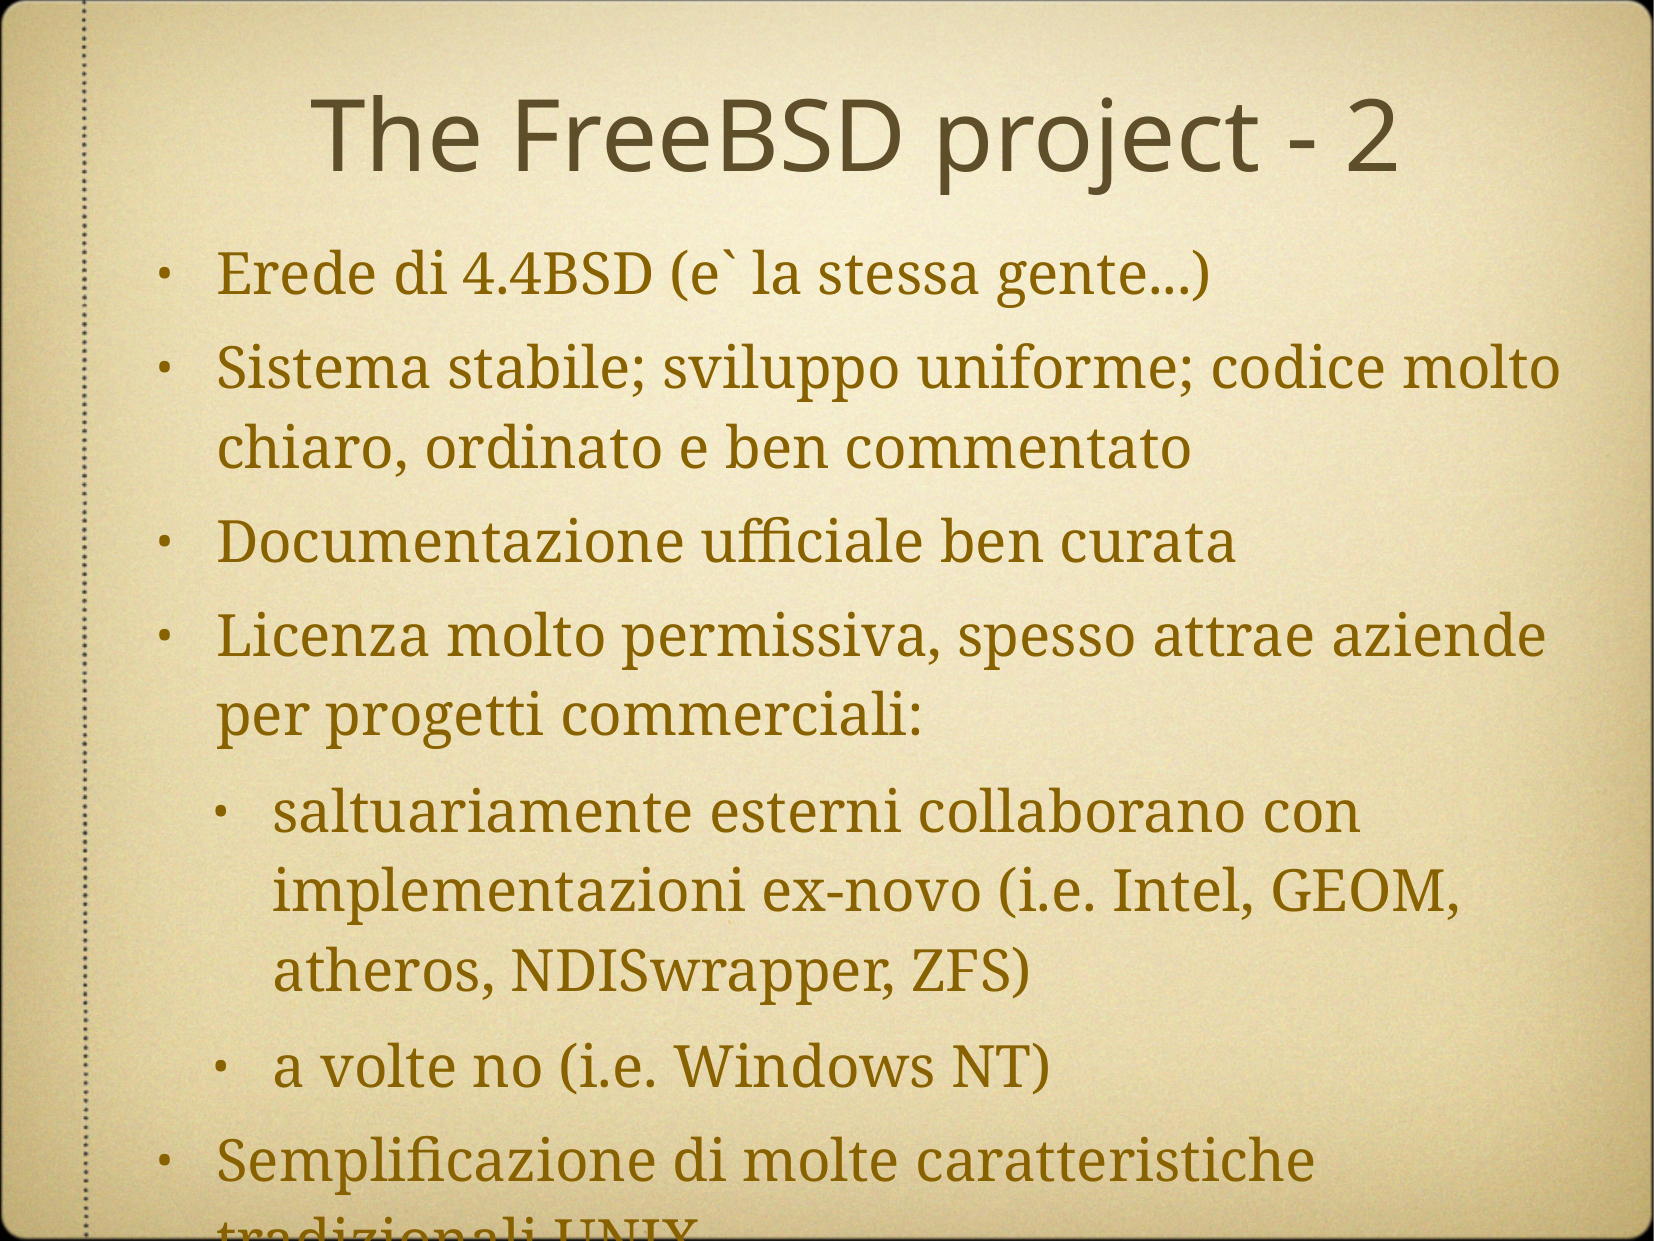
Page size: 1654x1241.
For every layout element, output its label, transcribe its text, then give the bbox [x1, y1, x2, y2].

picture [407, 1232, 422, 1241]
list Erede di 4.4BSD (e` la stessa gente...) Sistema stabile; sviluppo uniforme; codice molto chiaro, ordinato e ben commentato Documentazione ufficiale ben curata Licenza molto permissiva, spesso attrae aziende per progetti commerciali: saltuariamente esterni collaborano con implementazioni ex-novo (i.e. Intel, GEOM, atheros, NDISwrapper, ZFS) a volte no (i.e. Windows NT) Semplificazione di molte caratteristiche tradizionali UNIX [121, 232, 1612, 1186]
picture [607, 1228, 616, 1241]
picture [0, 0, 1654, 1241]
picture [444, 1233, 458, 1241]
title The FreeBSD project - 2 [118, 0, 1595, 265]
picture [304, 1233, 319, 1241]
